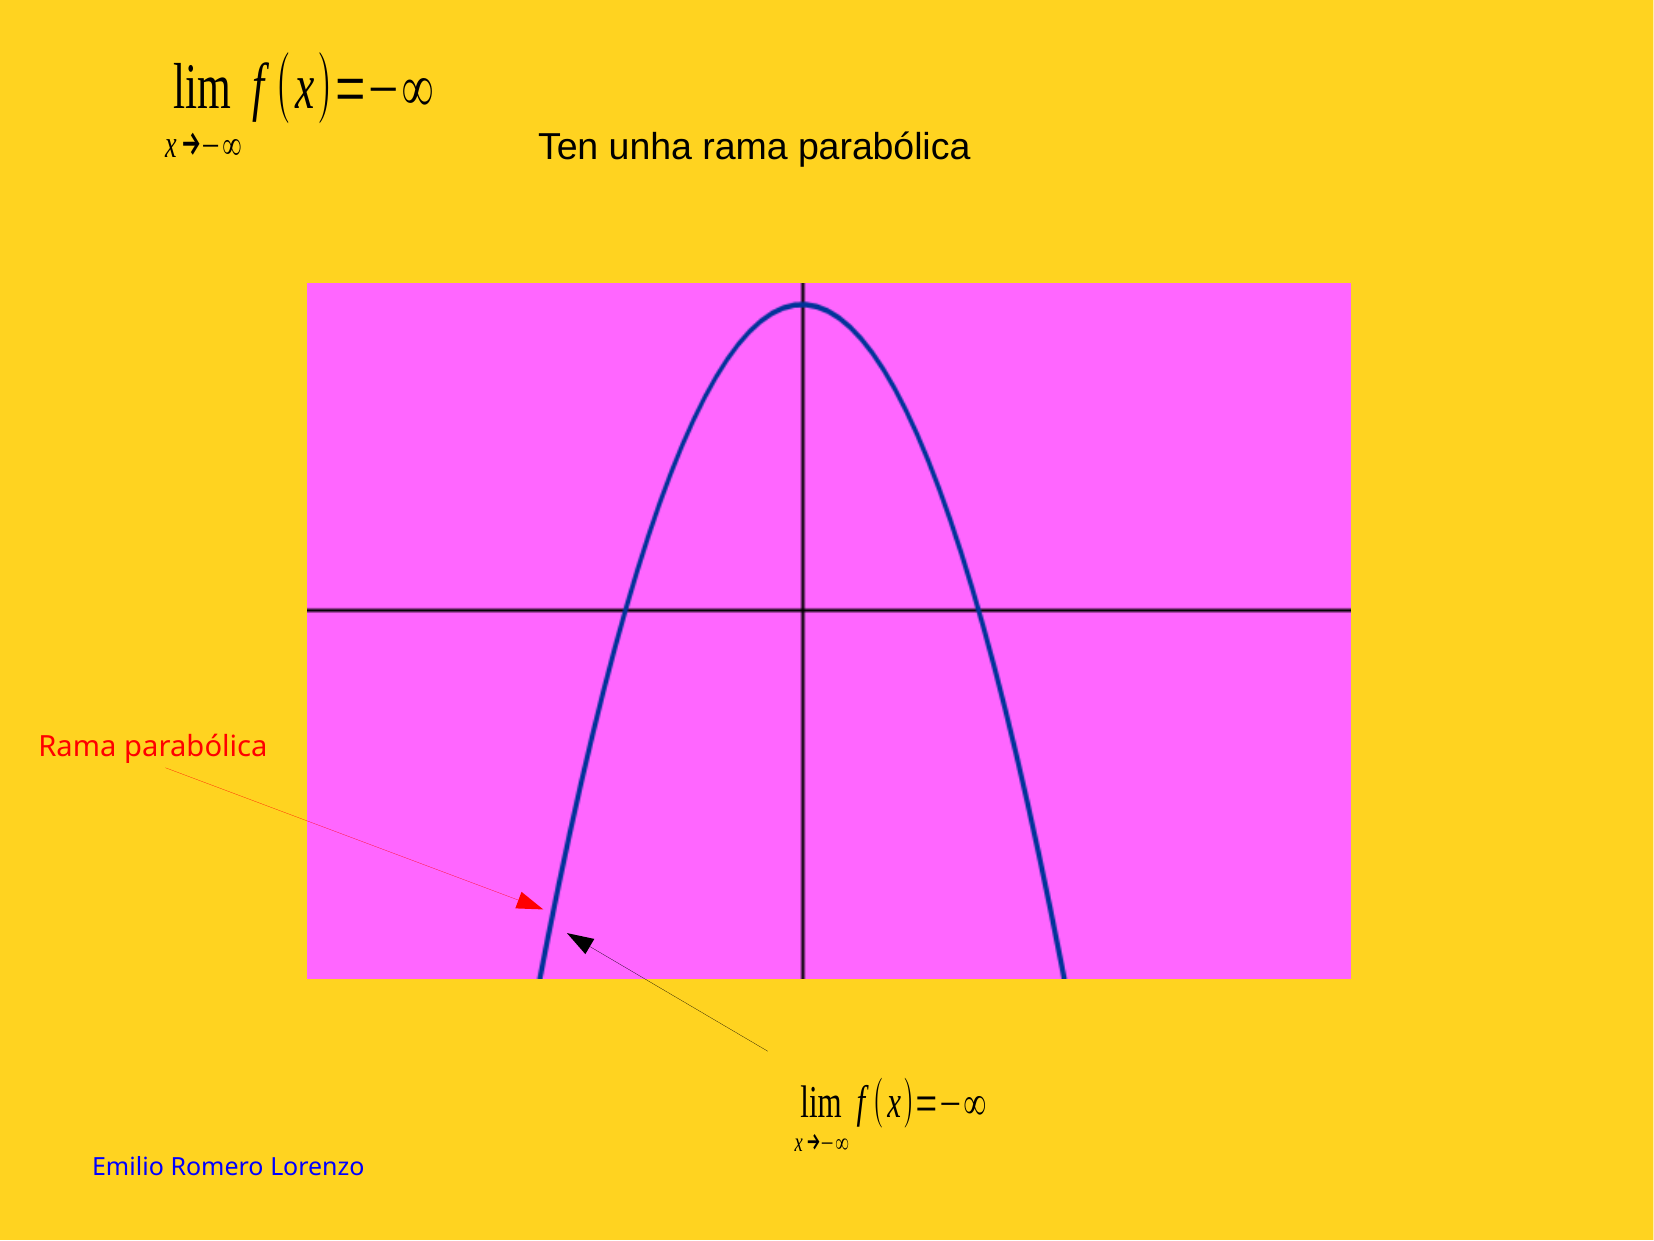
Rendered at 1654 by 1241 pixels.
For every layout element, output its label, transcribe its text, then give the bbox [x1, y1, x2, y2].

picture [307, 283, 1351, 979]
chart [154, 47, 446, 166]
text_box Ten unha rama parabólica [512, 118, 986, 175]
text_box Emilio Romero Lorenzo [69, 1133, 378, 1205]
chart [786, 1074, 995, 1158]
text_box Rama parabólica [23, 717, 280, 780]
